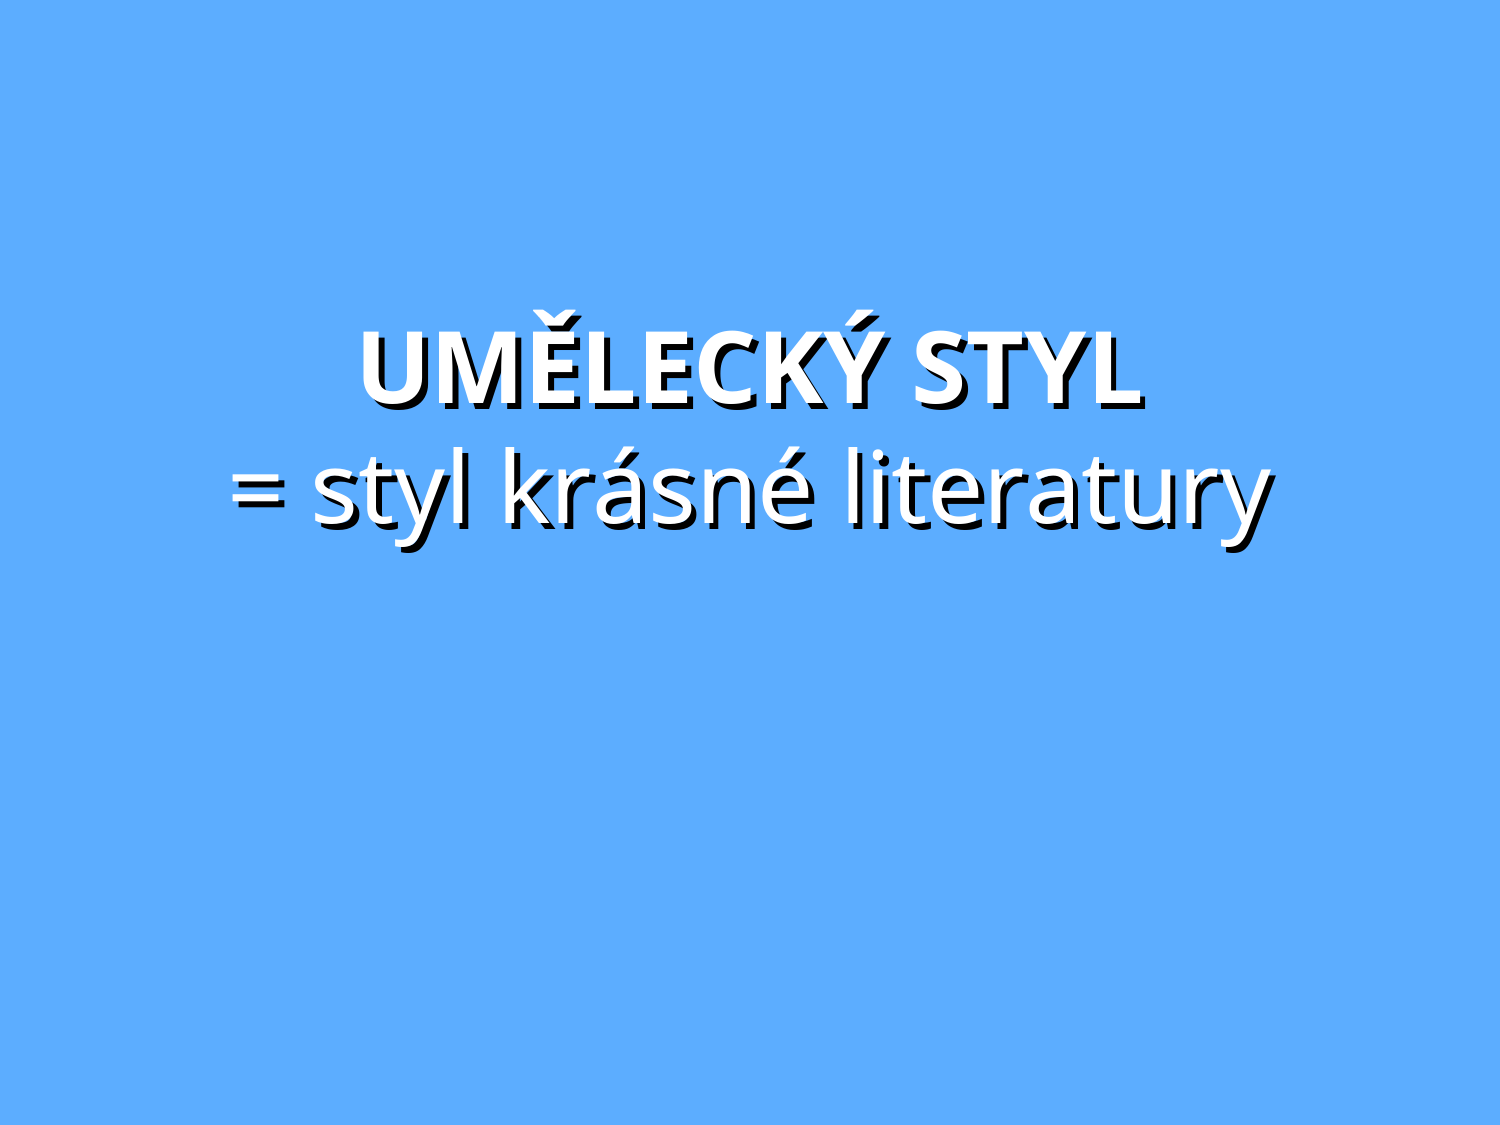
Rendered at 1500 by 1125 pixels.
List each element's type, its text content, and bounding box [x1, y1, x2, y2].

title UMĚLECKÝ STYL = styl krásné literatury [75, 62, 1426, 786]
